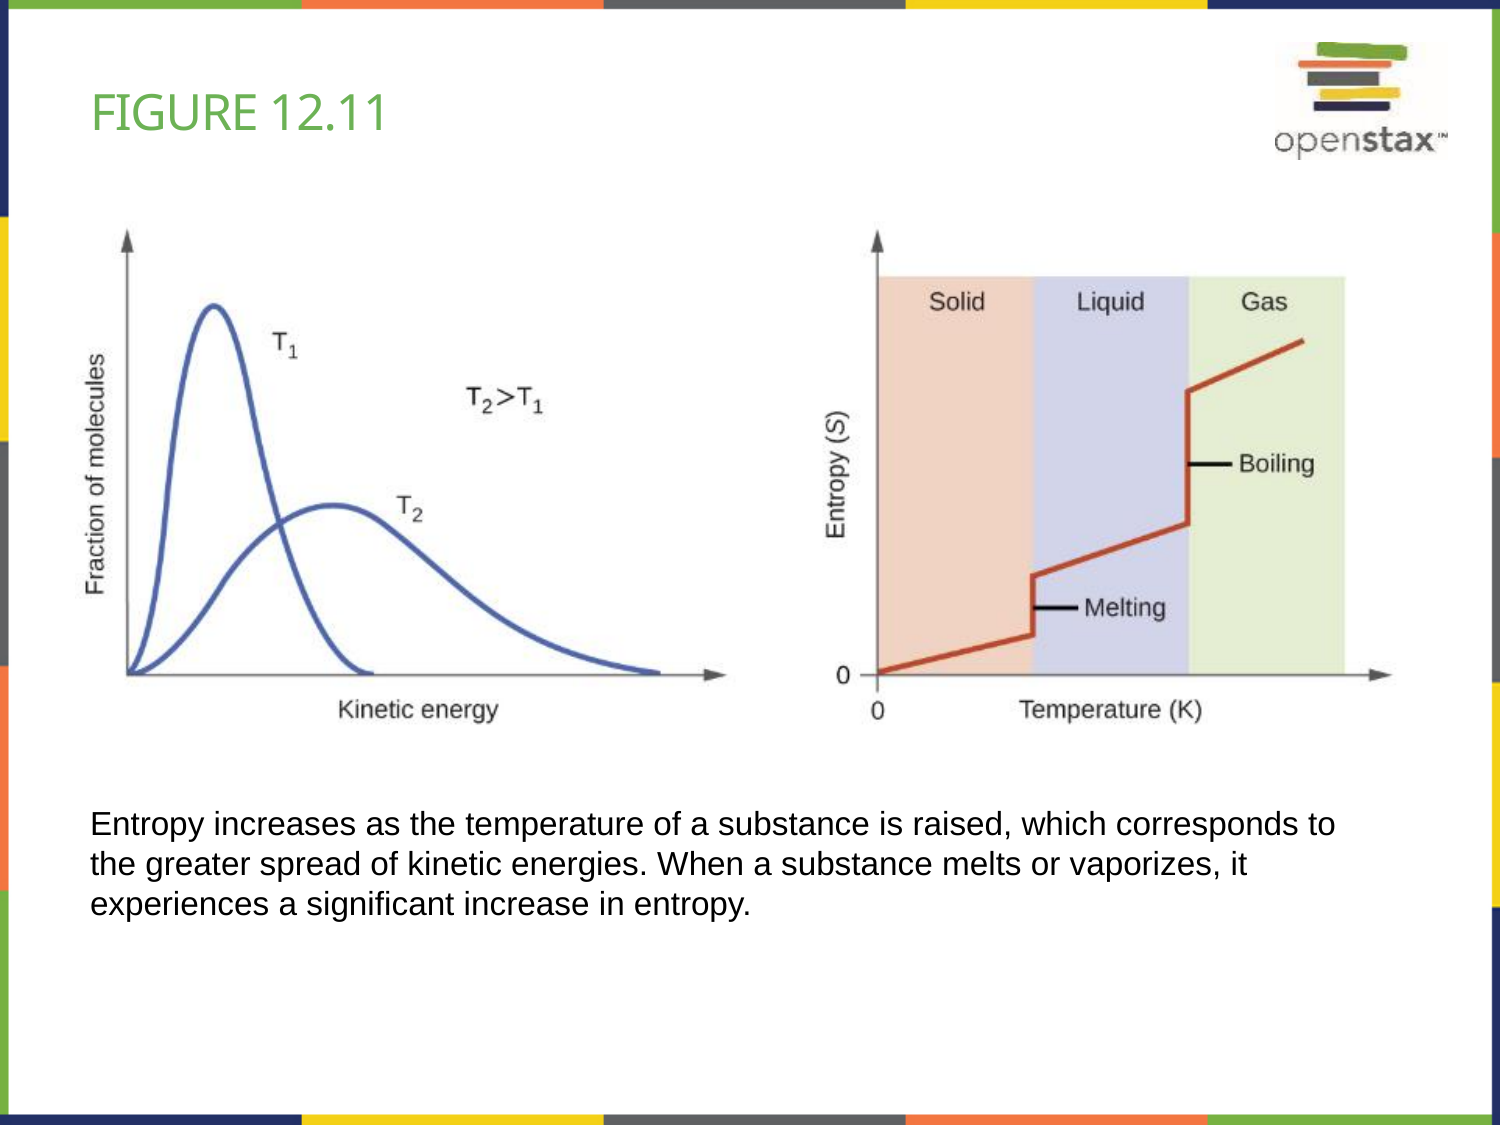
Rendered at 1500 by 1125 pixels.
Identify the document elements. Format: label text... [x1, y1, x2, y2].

title Figure 12.11 [75, 39, 1398, 148]
list Entropy increases as the temperature of a substance is raised, which corresponds to the greater spread of kinetic energies. When a substance melts or vaporizes, it experiences a significant increase in entropy. [75, 794, 1398, 986]
picture [0, 0, 1500, 1125]
